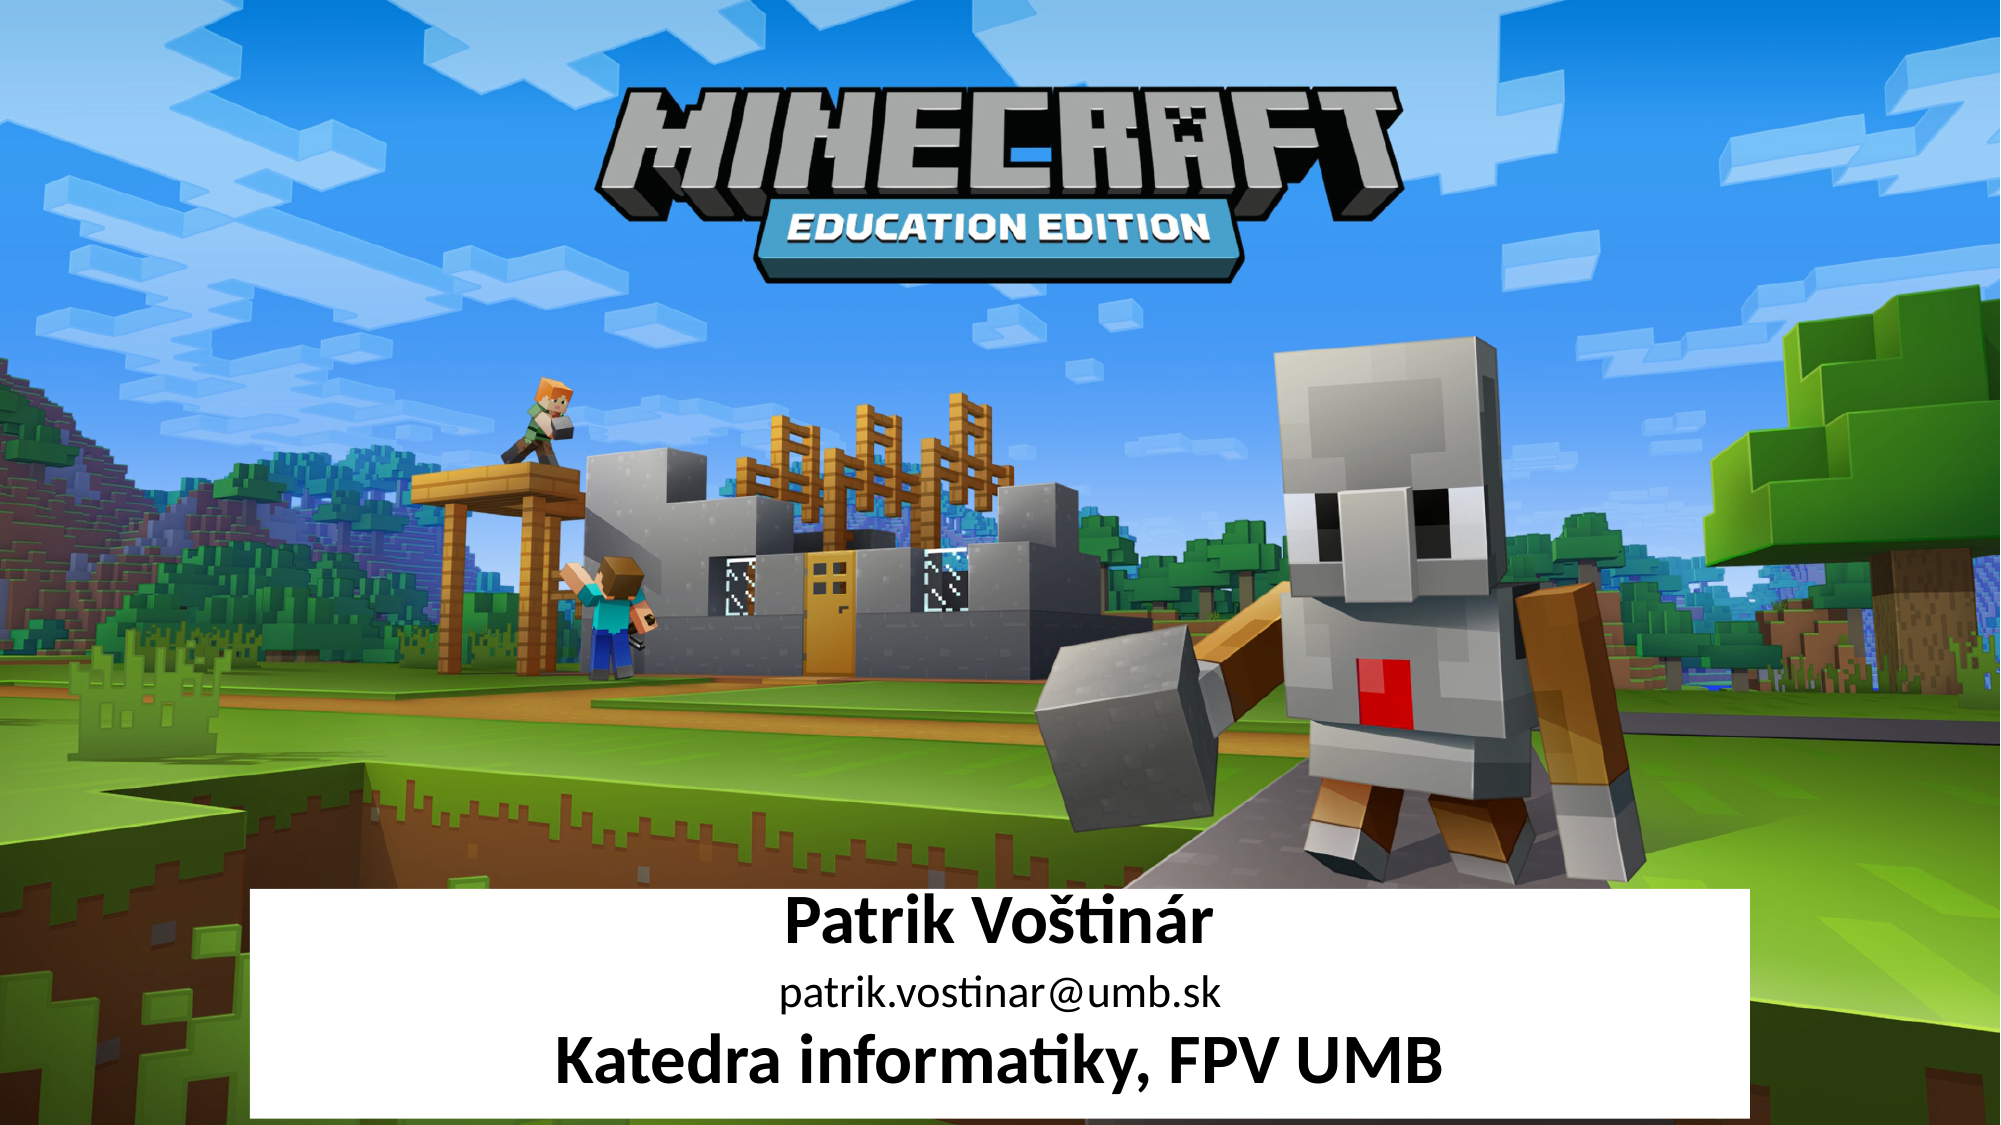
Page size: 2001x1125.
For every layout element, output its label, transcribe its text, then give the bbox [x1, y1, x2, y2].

picture [0, 0, 2000, 1125]
subtitle Patrik Voštinár patrik.vostinar@umb.sk Katedra informatiky, FPV UMB [249, 888, 1750, 1119]
